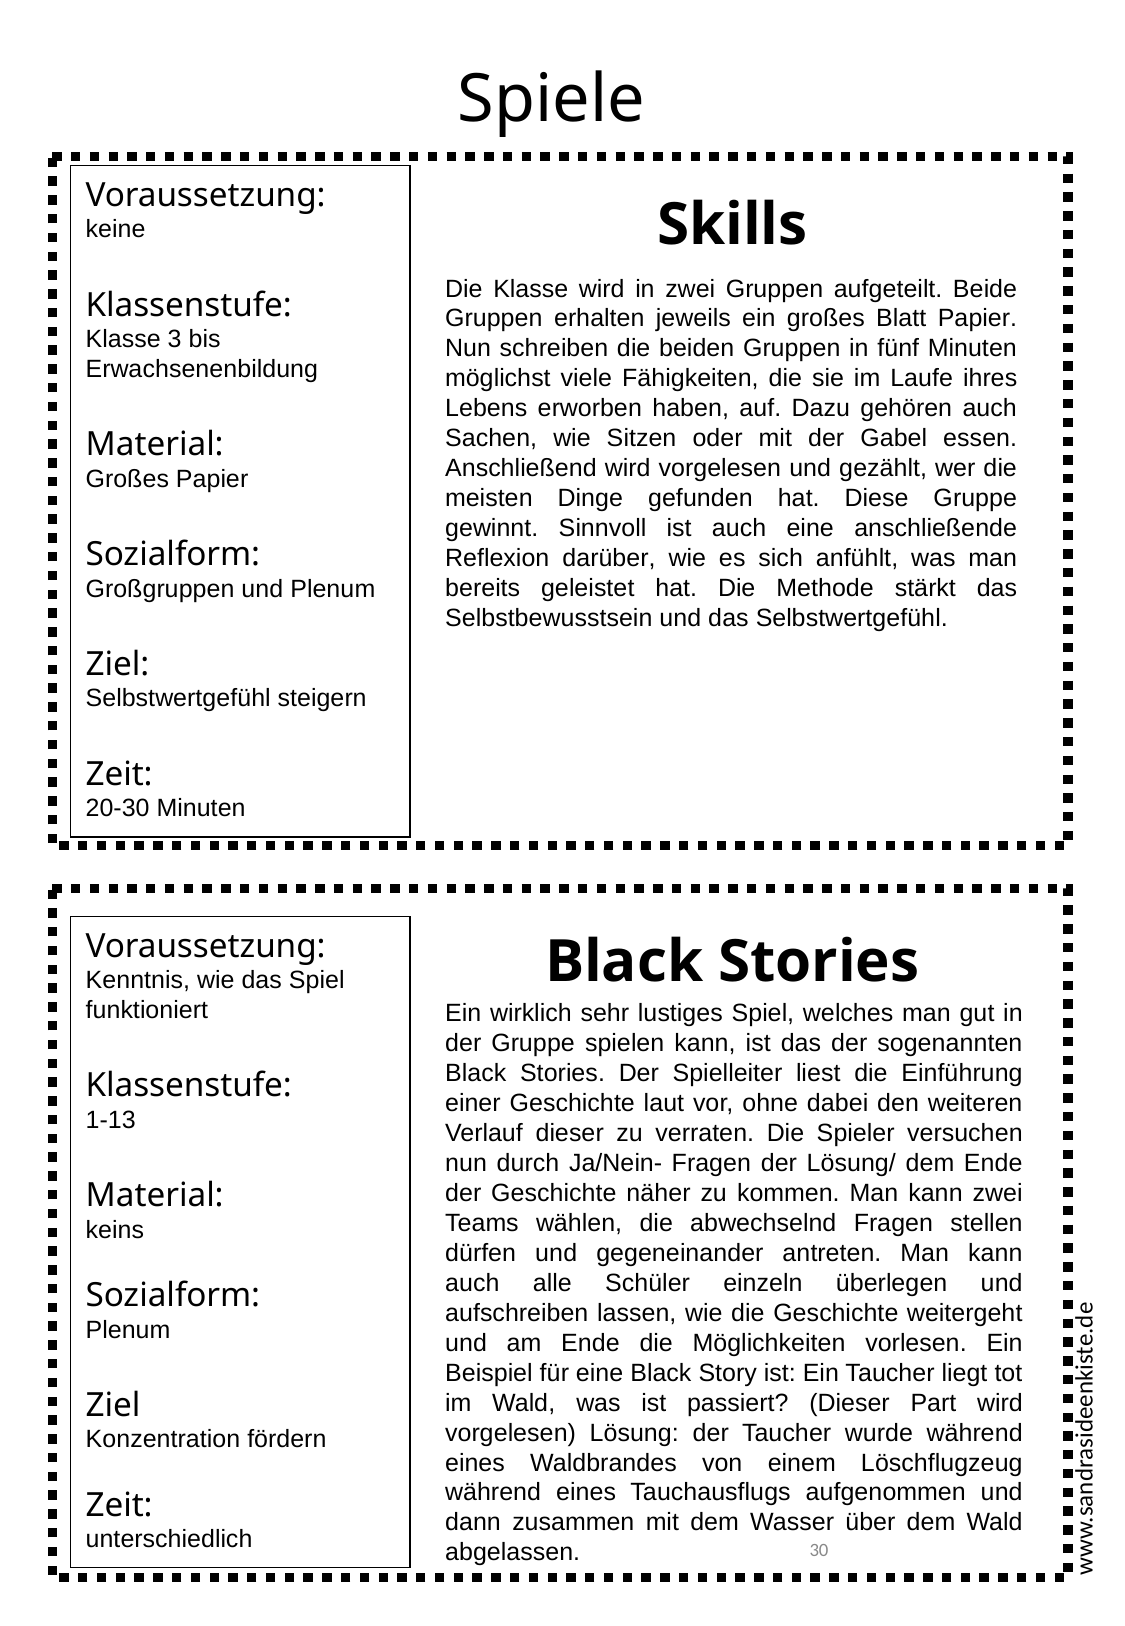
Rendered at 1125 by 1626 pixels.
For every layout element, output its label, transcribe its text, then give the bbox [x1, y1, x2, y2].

text_box Voraussetzung: keine Klassenstufe: Klasse 3 bis Erwachsenenbildung Material: Großes Papier Sozialform: Großgruppen und Plenum Ziel: Selbstwertgefühl steigern Zeit: 20-30 Minuten [70, 165, 411, 837]
text_box Ein wirklich sehr lustiges Spiel, welches man gut in der Gruppe spielen kann, ist das der sogenannten Black Stories. Der Spielleiter liest die Einführung einer Geschichte laut vor, ohne dabei den weiteren Verlauf dieser zu verraten. Die Spieler versuchen nun durch Ja/Nein- Fragen der Lösung/ dem Ende der Geschichte näher zu kommen. Man kann zwei Teams wählen, die abwechselnd Fragen stellen dürfen und gegeneinander antreten. Man kann auch alle Schüler einzeln überlegen und aufschreiben lassen, wie die Geschichte weitergeht und am Ende die Möglichkeiten vorlesen. Ein Beispiel für eine Black Story ist: Ein Taucher liegt tot im Wald, was ist passiert? (Dieser Part wird vorgelesen) Lösung: der Taucher wurde während eines Waldbrandes von einem Löschflugzeug während eines Tauchausflugs aufgenommen und dann zusammen mit dem Wasser über dem Wald abgelassen. [430, 989, 1039, 1550]
text_box Spiele [52, 47, 1069, 144]
text_box www.sandrasideenkiste.de [1059, 1074, 1106, 1591]
text_box [794, 1506, 1048, 1593]
text_box Die Klasse wird in zwei Gruppen aufgeteilt. Beide Gruppen erhalten jeweils ein großes Blatt Papier. Nun schreiben die beiden Gruppen in fünf Minuten möglichst viele Fähigkeiten, die sie im Laufe ihres Lebens erworben haben, auf. Dazu gehören auch Sachen, wie Sitzen oder mit der Gabel essen. Anschließend wird vorgelesen und gezählt, wer die meisten Dinge gefunden hat. Diese Gruppe gewinnt. Sinnvoll ist auch eine anschließende Reflexion darüber, wie es sich anfühlt, was man bereits geleistet hat. Die Methode stärkt das Selbstbewusstsein und das Selbstwertgefühl. [430, 264, 1039, 644]
text_box Skills [410, 178, 1055, 265]
text_box Black Stories [410, 915, 1055, 1002]
text_box Voraussetzung: Kenntnis, wie das Spiel funktioniert Klassenstufe: 1-13 Material: keins Sozialform: Plenum Ziel Konzentration fördern Zeit: unterschiedlich [70, 916, 411, 1568]
